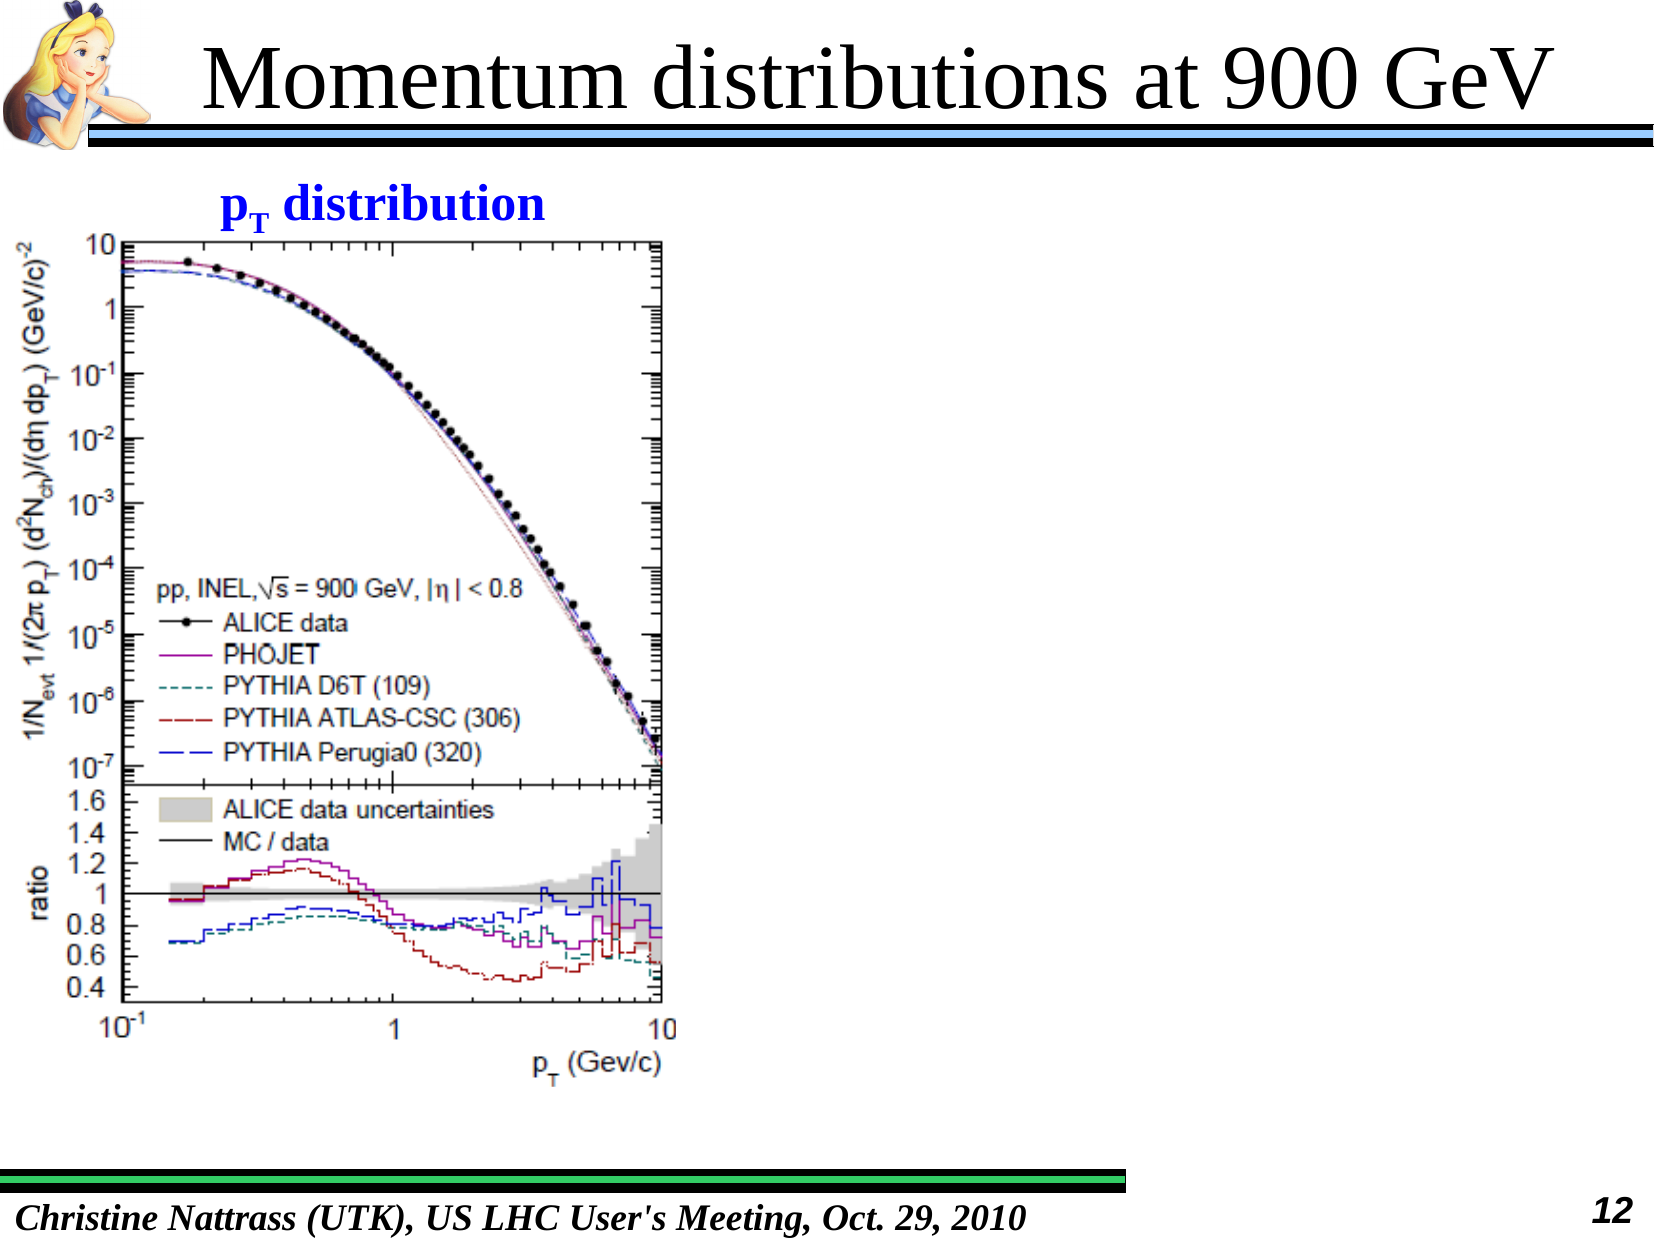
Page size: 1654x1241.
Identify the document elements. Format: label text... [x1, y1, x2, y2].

picture [7, 222, 676, 1087]
text_box 12 [1572, 1182, 1648, 1240]
text_box pT distribution [205, 161, 562, 242]
title Momentum distributions at 900 GeV [135, 15, 1624, 139]
picture [3, 0, 151, 150]
